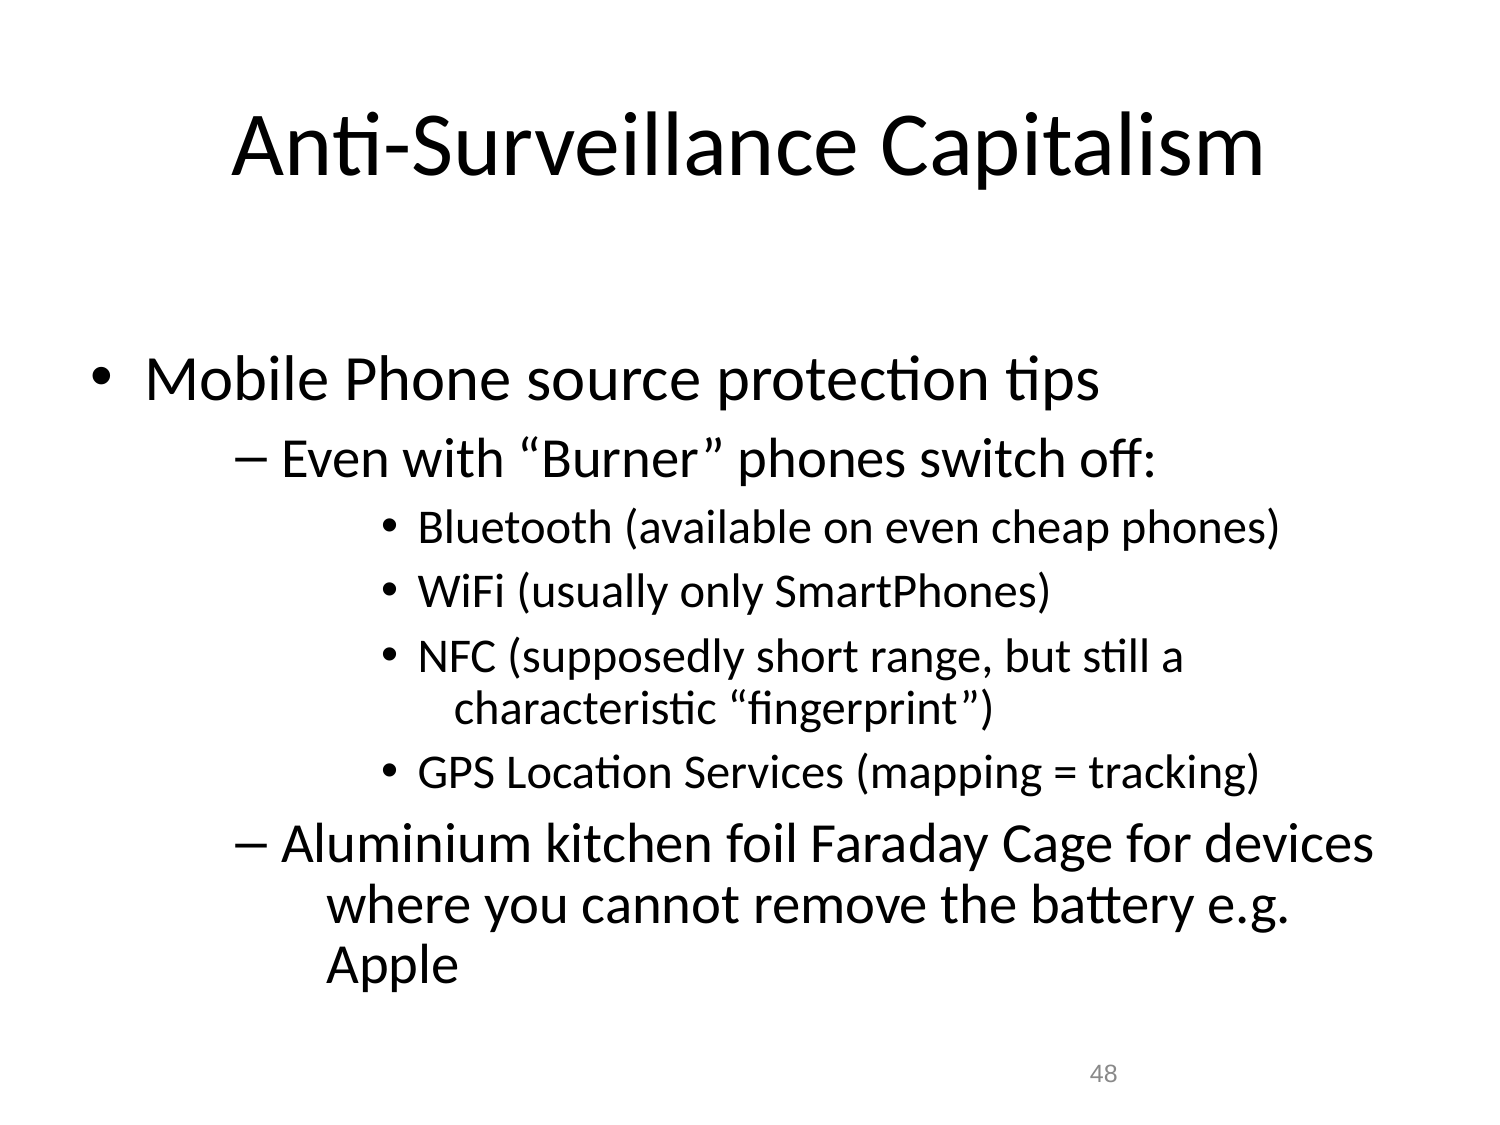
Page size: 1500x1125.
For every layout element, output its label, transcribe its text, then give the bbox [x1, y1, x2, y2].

list Mobile Phone source protection tips Even with “Burner” phones switch off: Bluetooth (available on even cheap phones) WiFi (usually only SmartPhones) NFC (supposedly short range, but still a characteristic “fingerprint”) GPS Location Services (mapping = tracking) Aluminium kitchen foil Faraday Cage for devices where you cannot remove the battery e.g. Apple [75, 262, 1426, 1005]
title Anti-Surveillance Capitalism [75, 45, 1426, 233]
text_box 33 [1074, 1042, 1426, 1103]
